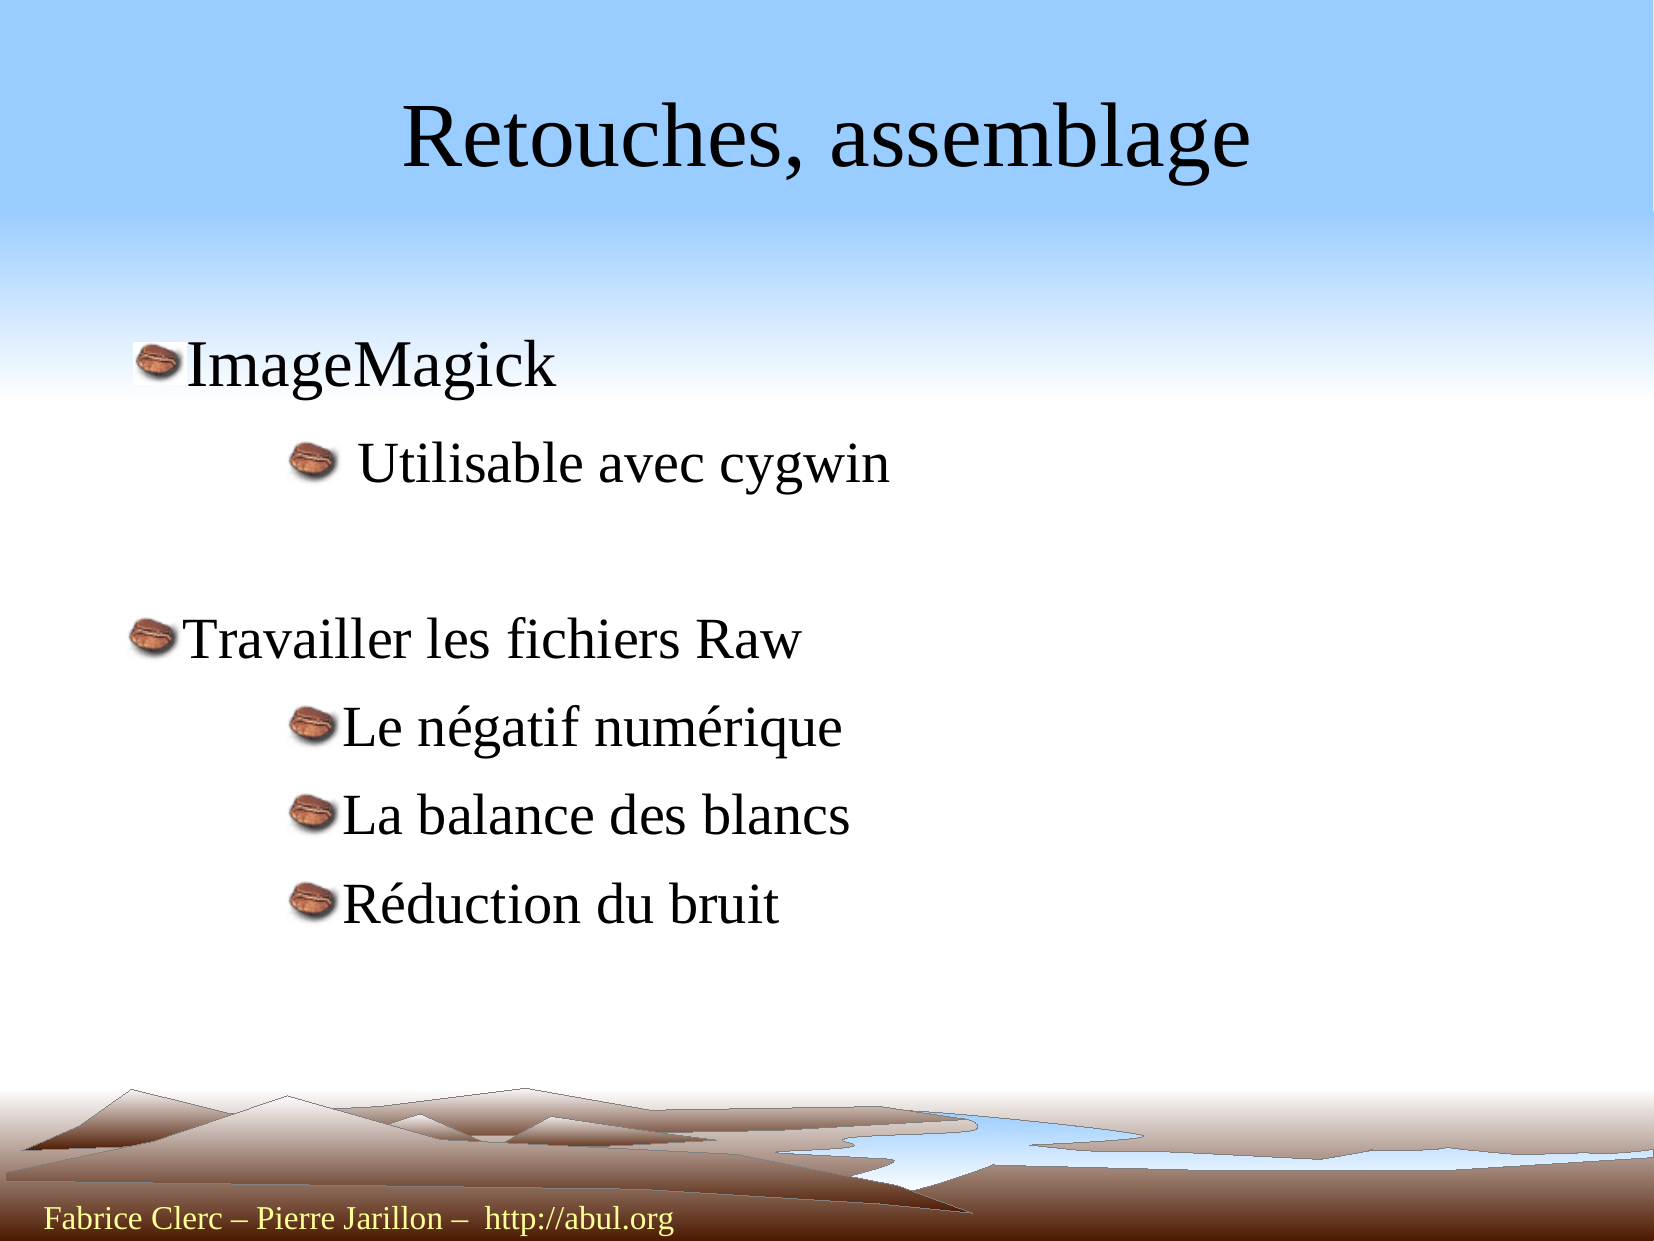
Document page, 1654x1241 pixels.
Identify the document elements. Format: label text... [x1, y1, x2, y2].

title Retouches, assemblage [121, 41, 1534, 229]
list ImageMagick Utilisable avec cygwin Travailler les fichiers Raw Le négatif numérique La balance des blancs Réduction du bruit [121, 326, 1534, 1067]
